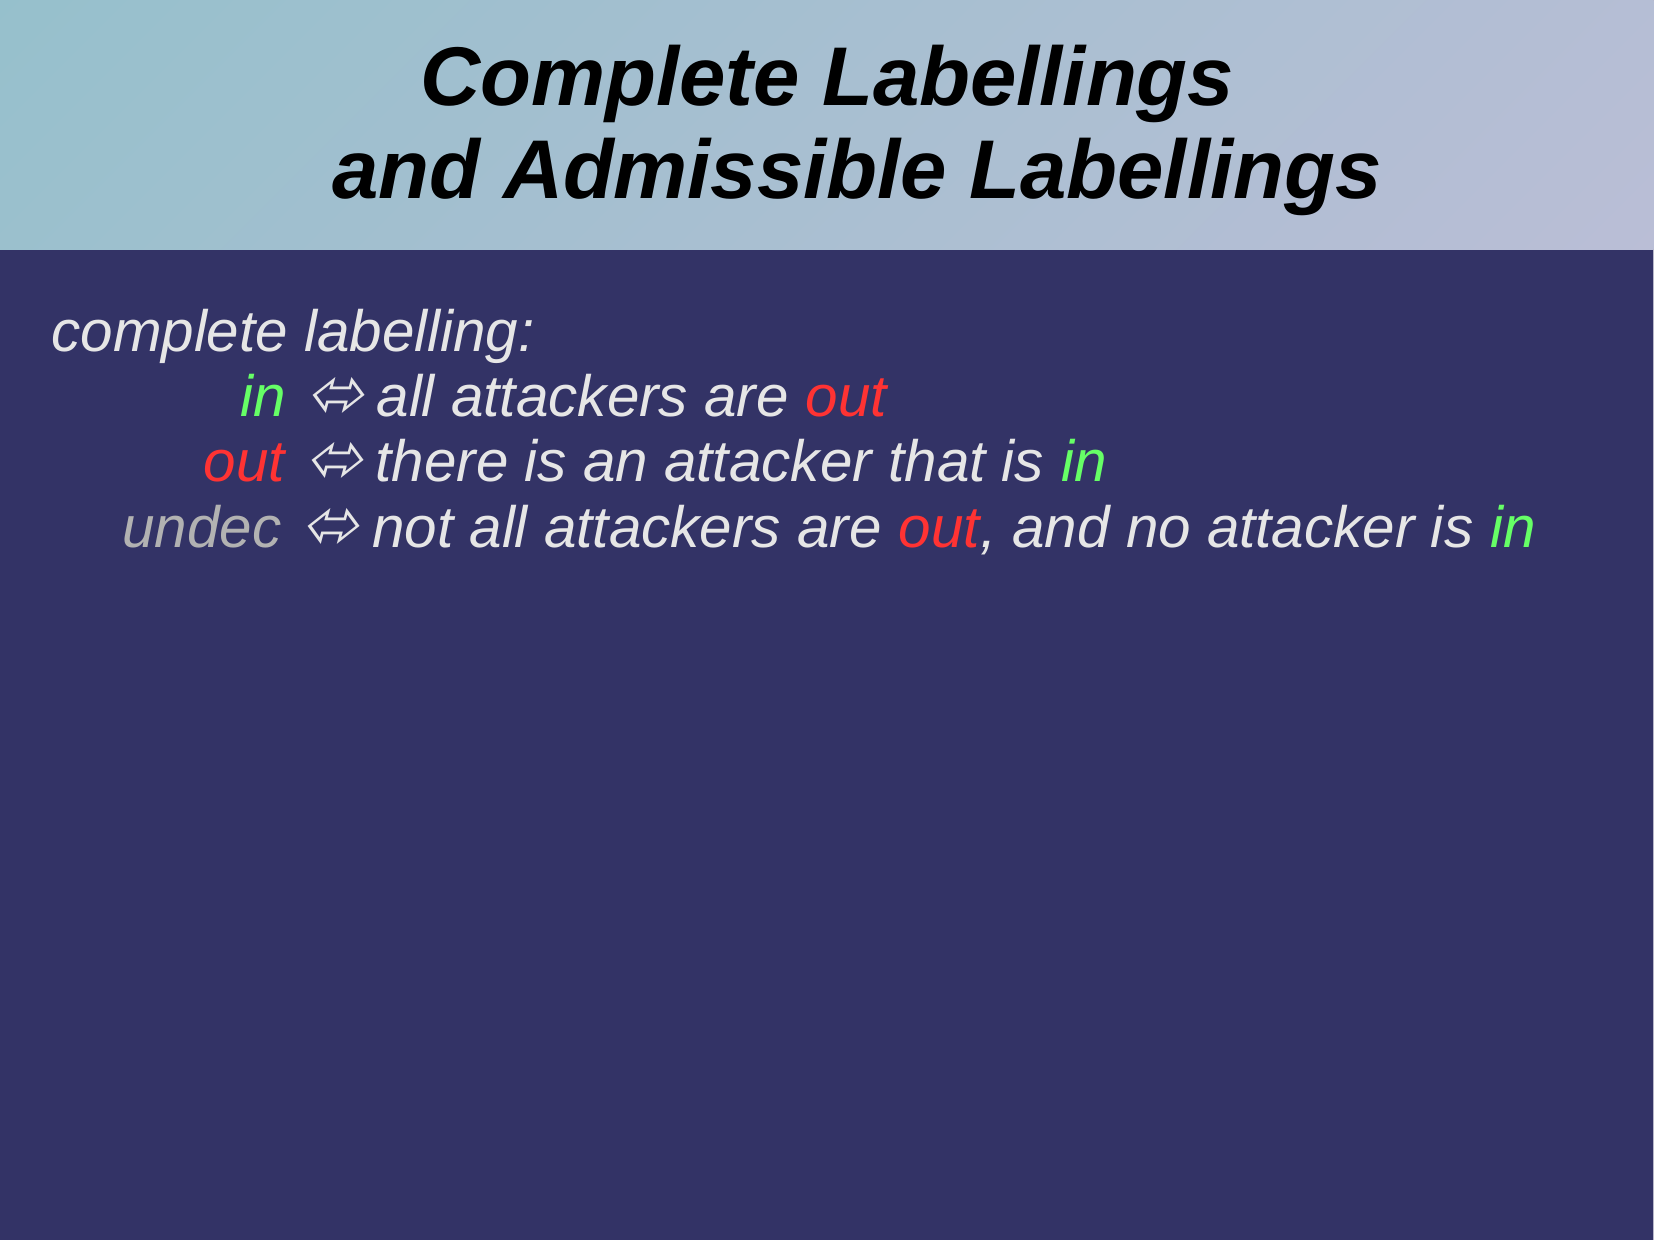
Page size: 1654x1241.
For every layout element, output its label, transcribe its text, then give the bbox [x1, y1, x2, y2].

title Complete Labellings and Admissible Labellings [121, 19, 1534, 227]
list complete labelling: in  all attackers are out out  there is an attacker that is in undec  not all attackers are out, and no attacker is in [39, 298, 1654, 1213]
